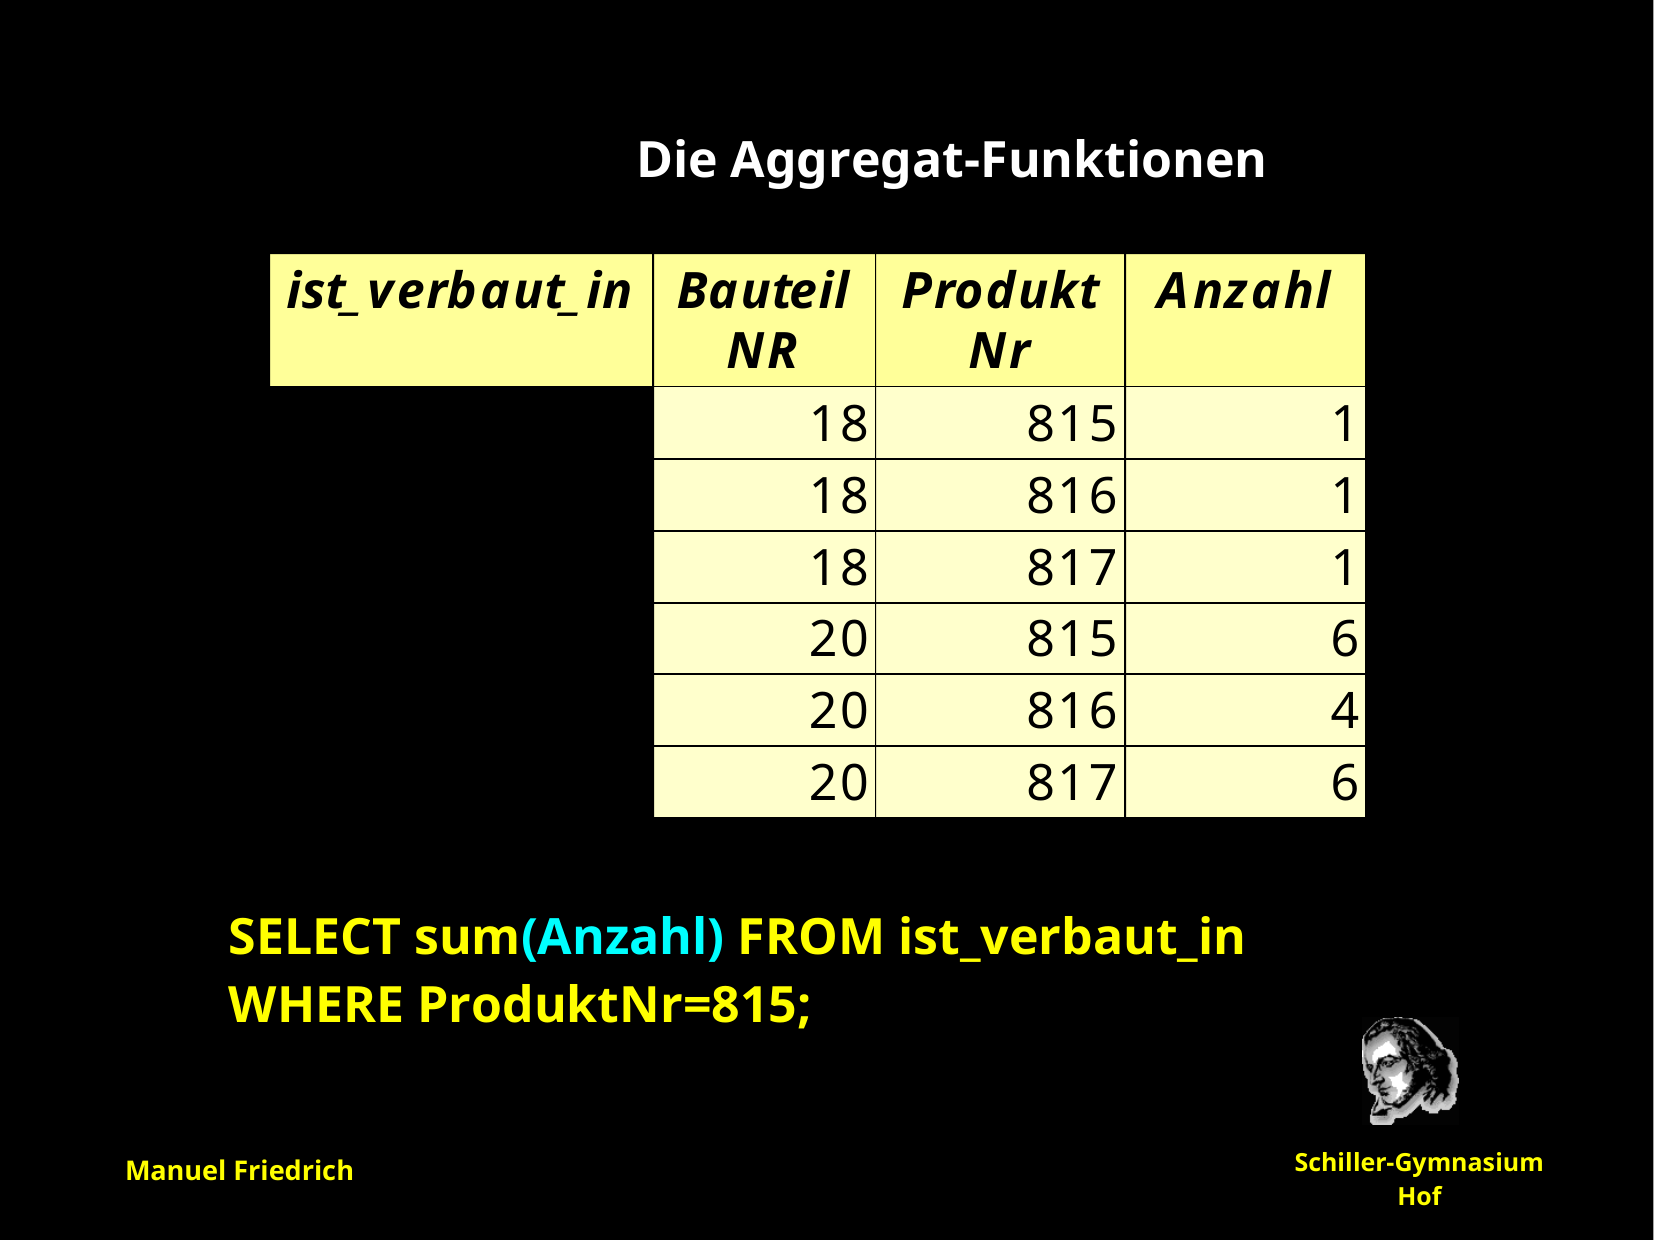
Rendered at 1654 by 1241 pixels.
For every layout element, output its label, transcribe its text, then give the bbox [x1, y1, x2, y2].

text_box Manuel Friedrich [124, 1151, 357, 1185]
text_box SELECT sum(Anzahl) FROM ist_verbaut_in WHERE ProduktNr=815; [229, 901, 1269, 1024]
picture [1362, 1017, 1459, 1125]
chart [269, 253, 1463, 935]
text_box Schiller-Gymnasium Hof [1294, 1145, 1549, 1206]
text_box Die Aggregat-Funktionen [636, 124, 1282, 253]
